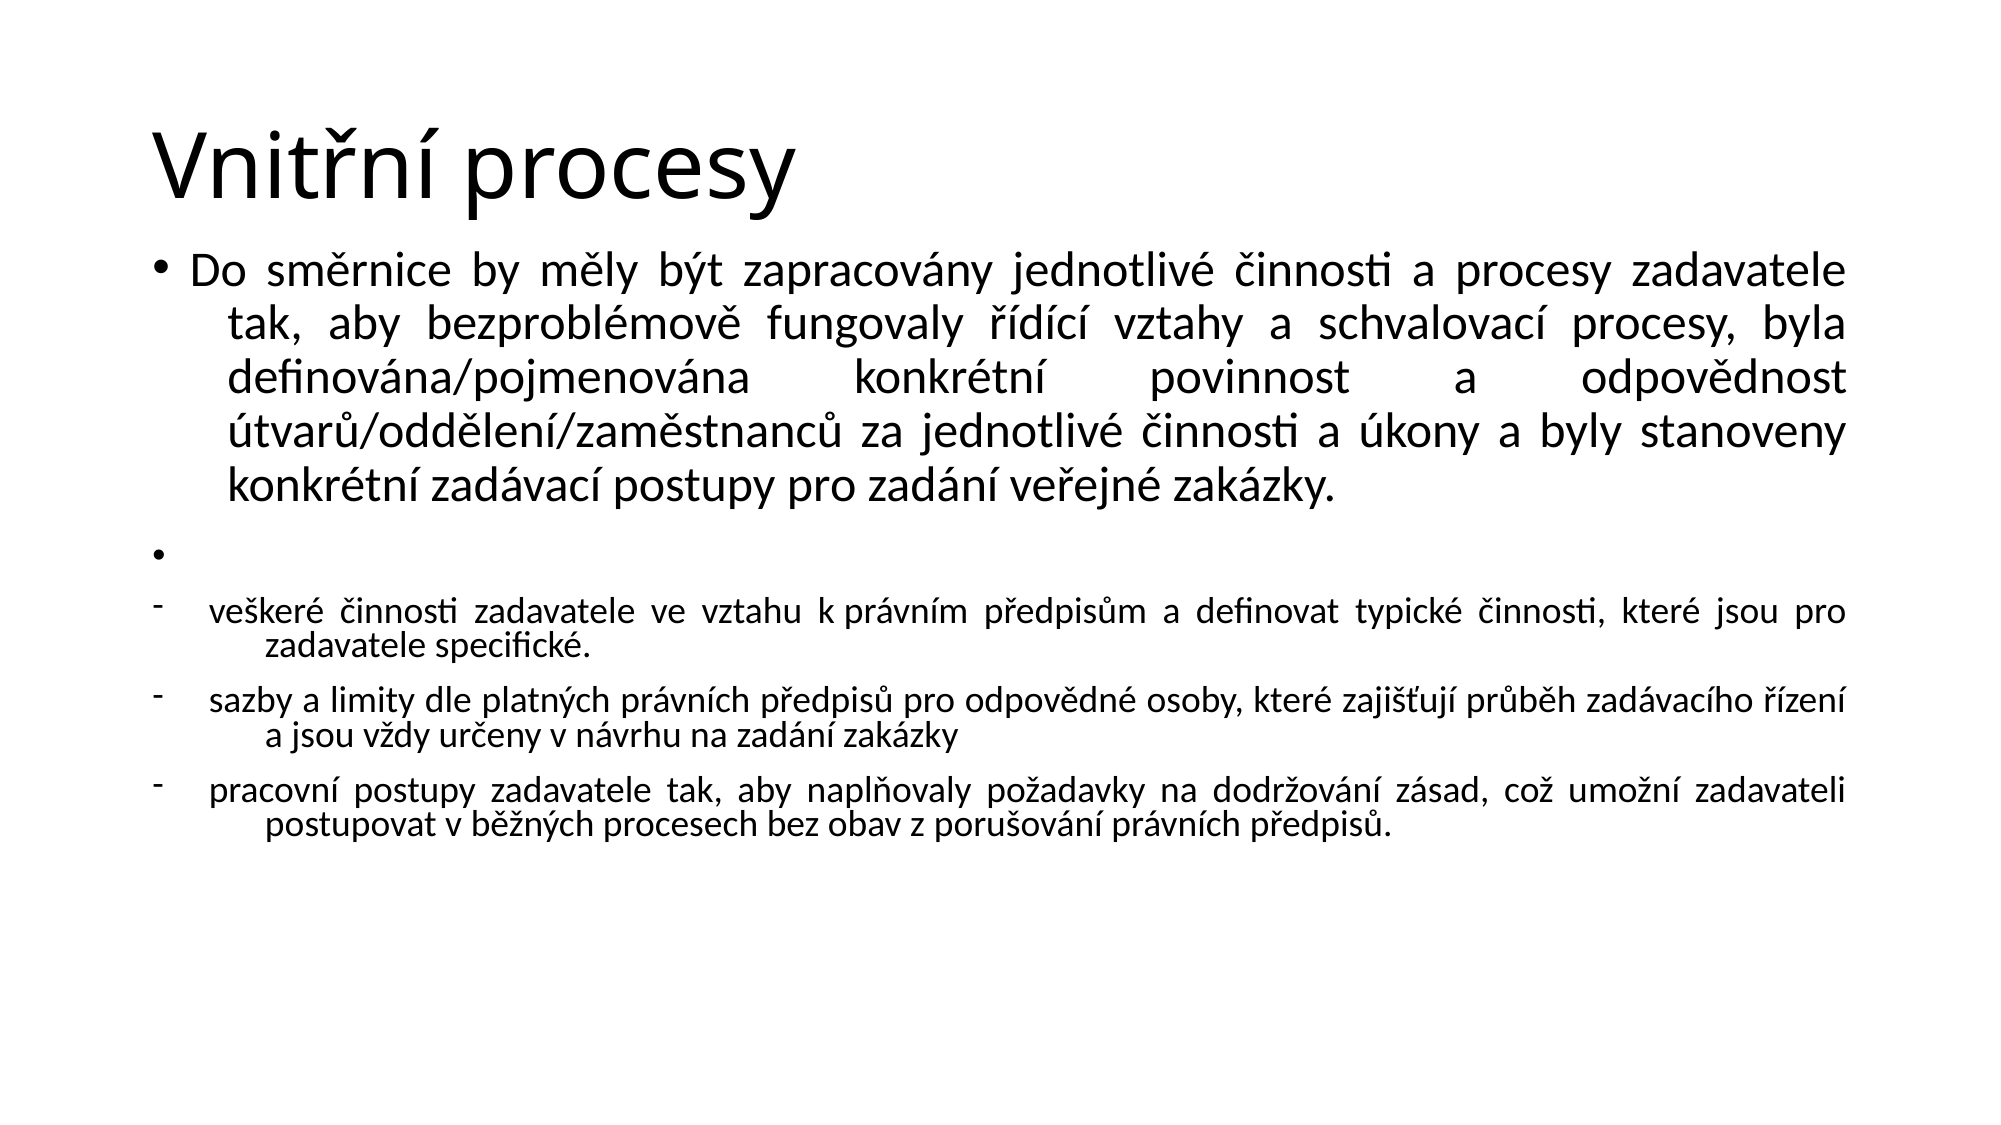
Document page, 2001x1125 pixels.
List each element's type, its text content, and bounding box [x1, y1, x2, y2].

title Vnitřní procesy [137, 59, 1863, 235]
list Do směrnice by měly být zapracovány jednotlivé činnosti a procesy zadavatele tak, aby bezproblémově fungovaly řídící vztahy a schvalovací procesy, byla definována/pojmenována konkrétní povinnost a odpovědnost útvarů/oddělení/zaměstnanců za jednotlivé činnosti a úkony a byly stanoveny konkrétní zadávací postupy pro zadání veřejné zakázky. veškeré činnosti zadavatele ve vztahu k právním předpisům a definovat typické činnosti, které jsou pro zadavatele specifické. sazby a limity dle platných právních předpisů pro odpovědné osoby, které zajišťují průběh zadávacího řízení a jsou vždy určeny v návrhu na zadání zakázky pracovní postupy zadavatele tak, aby naplňovaly požadavky na dodržování zásad, což umožní zadavateli postupovat v běžných procesech bez obav z porušování právních předpisů. [137, 235, 1863, 1014]
